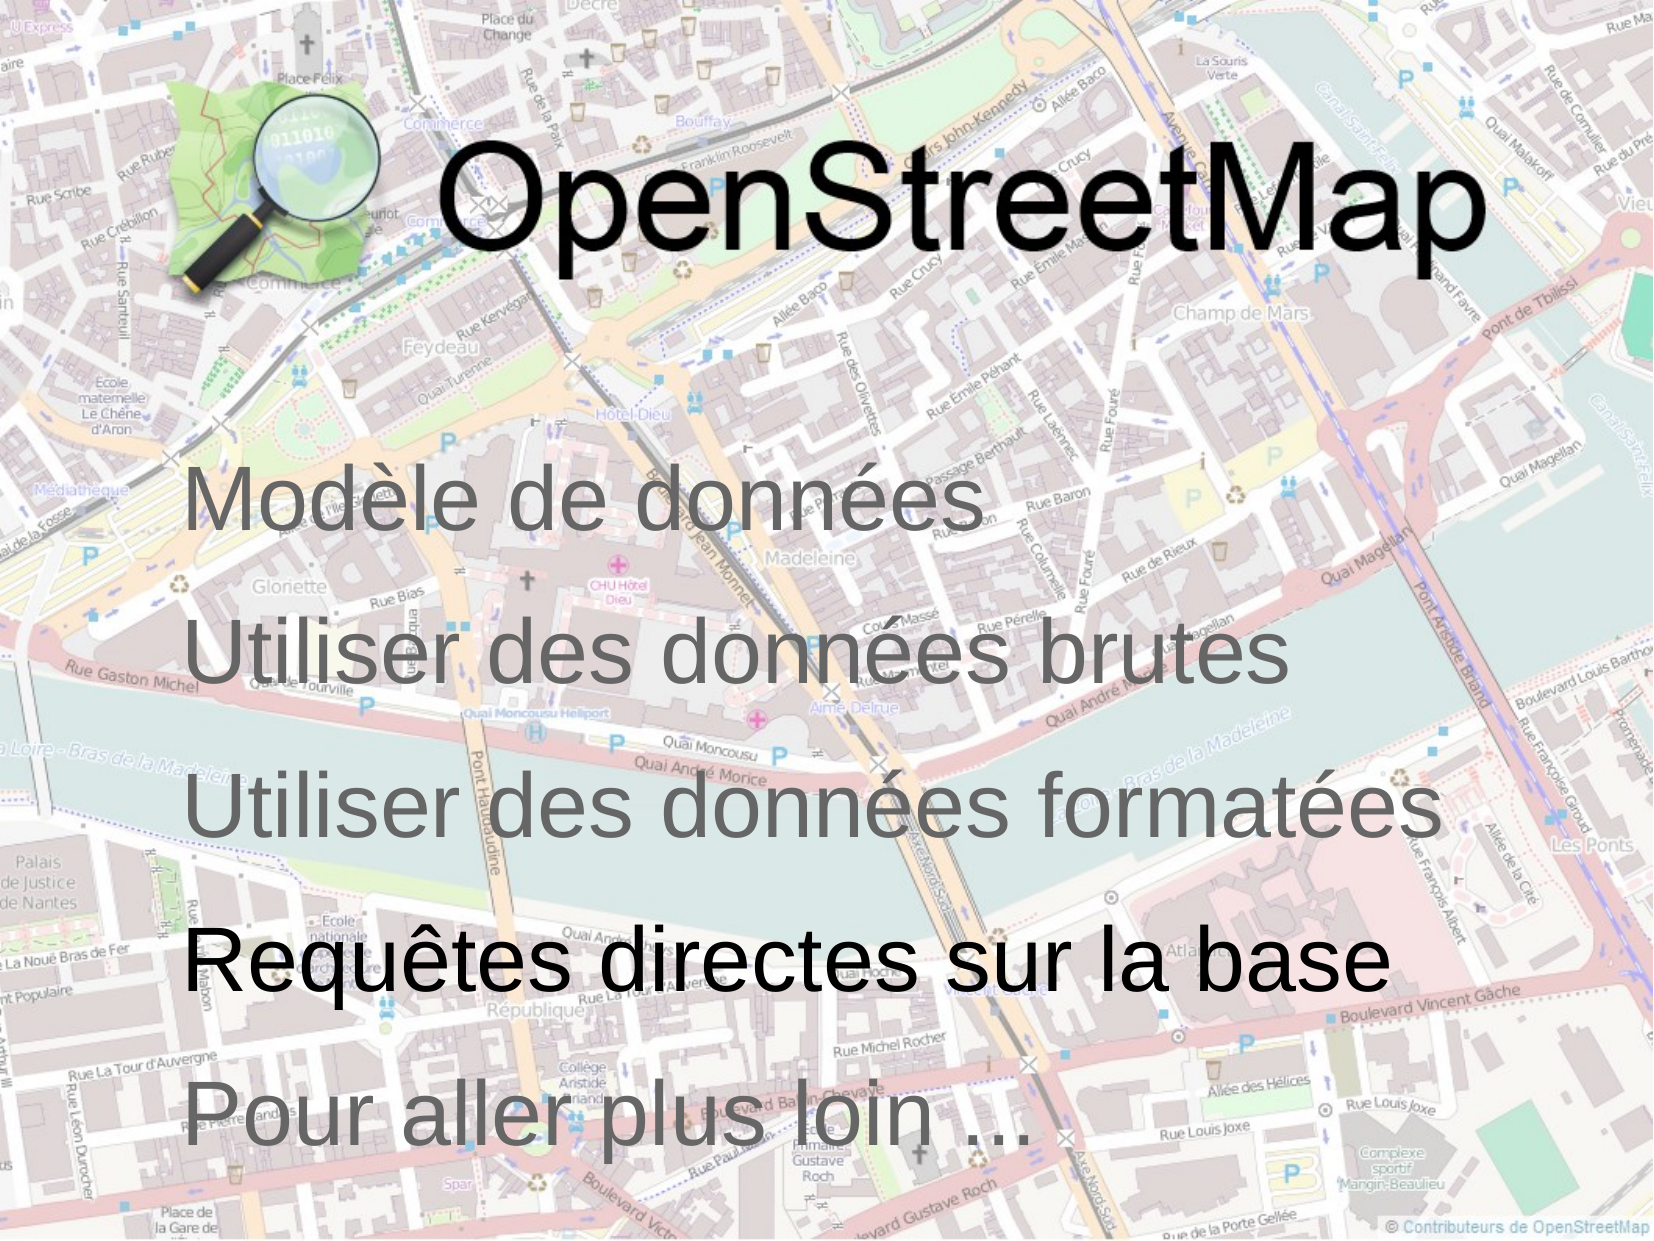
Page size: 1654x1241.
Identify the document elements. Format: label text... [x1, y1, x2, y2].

picture [0, 0, 1653, 1241]
text_box Modèle de données Utiliser des données brutes Utiliser des données formatées Requêtes directes sur la base Pour aller plus loin ... [166, 388, 1503, 1156]
